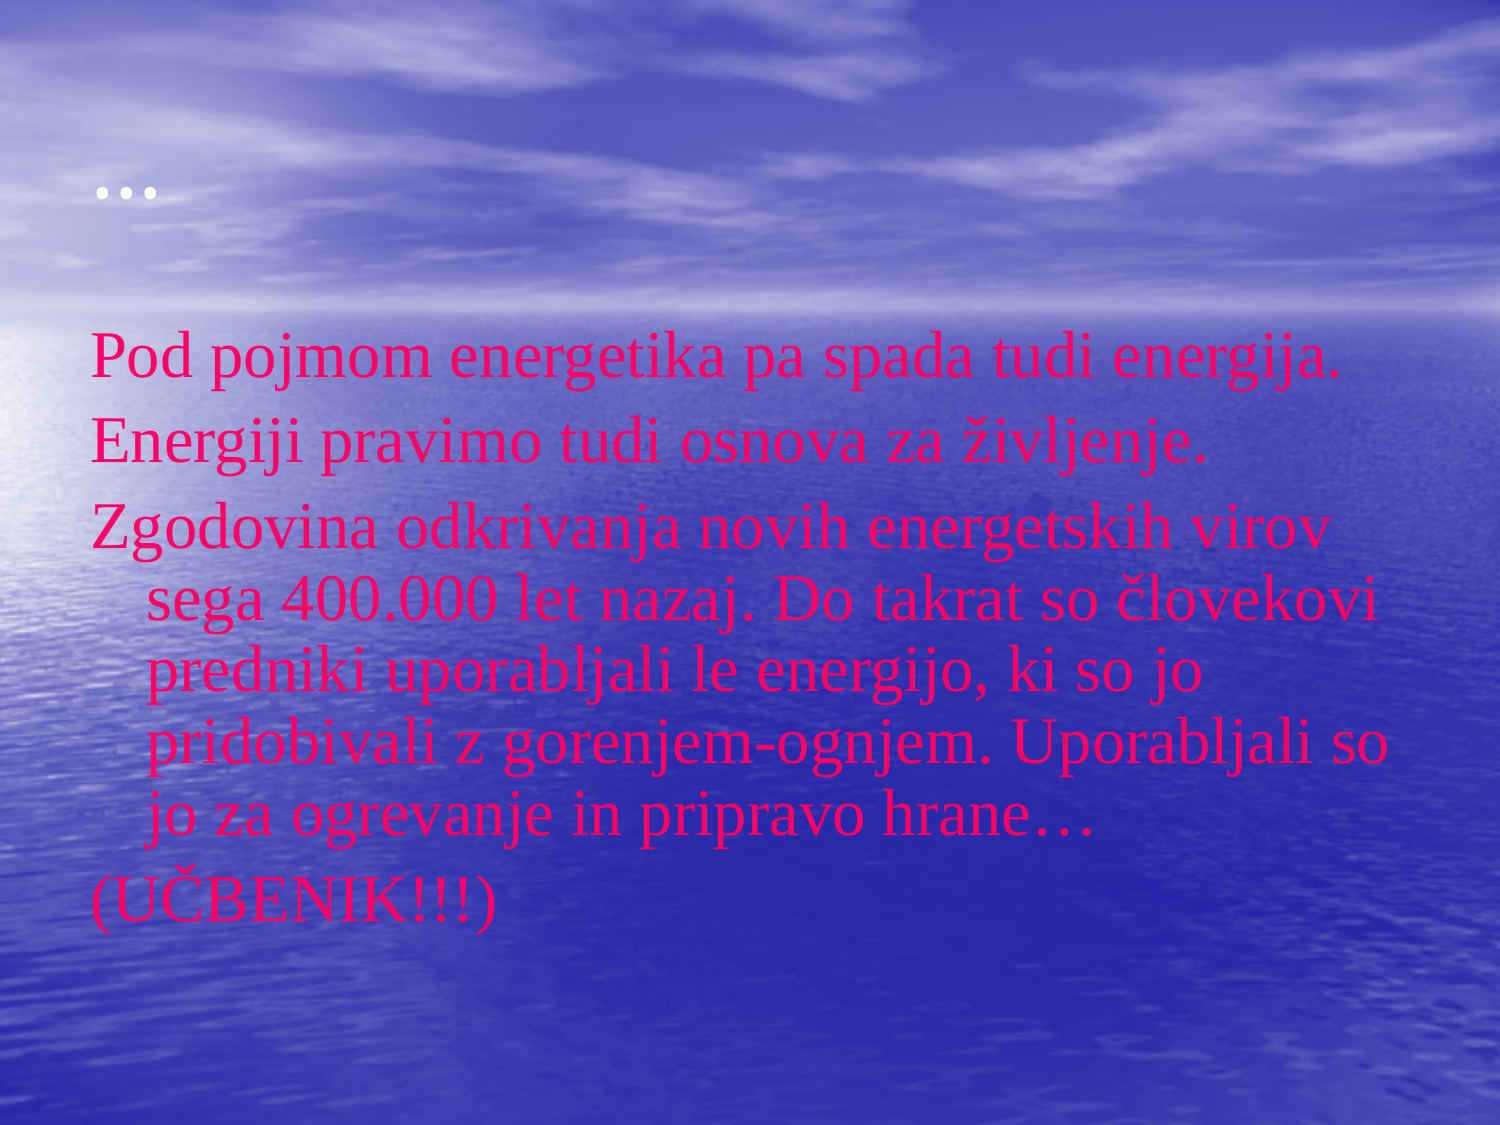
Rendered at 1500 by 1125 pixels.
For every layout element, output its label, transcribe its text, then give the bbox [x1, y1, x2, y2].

picture [0, 0, 1500, 1125]
list Pod pojmom energetika pa spada tudi energija. Energiji pravimo tudi osnova za življenje. Zgodovina odkrivanja novih energetskih virov sega 400.000 let nazaj. Do takrat so človekovi predniki uporabljali le energijo, ki so jo pridobivali z gorenjem-ognjem. Uporabljali so jo za ogrevanje in pripravo hrane… (UČBENIK!!!) [75, 312, 1425, 988]
title … [75, 47, 1425, 275]
